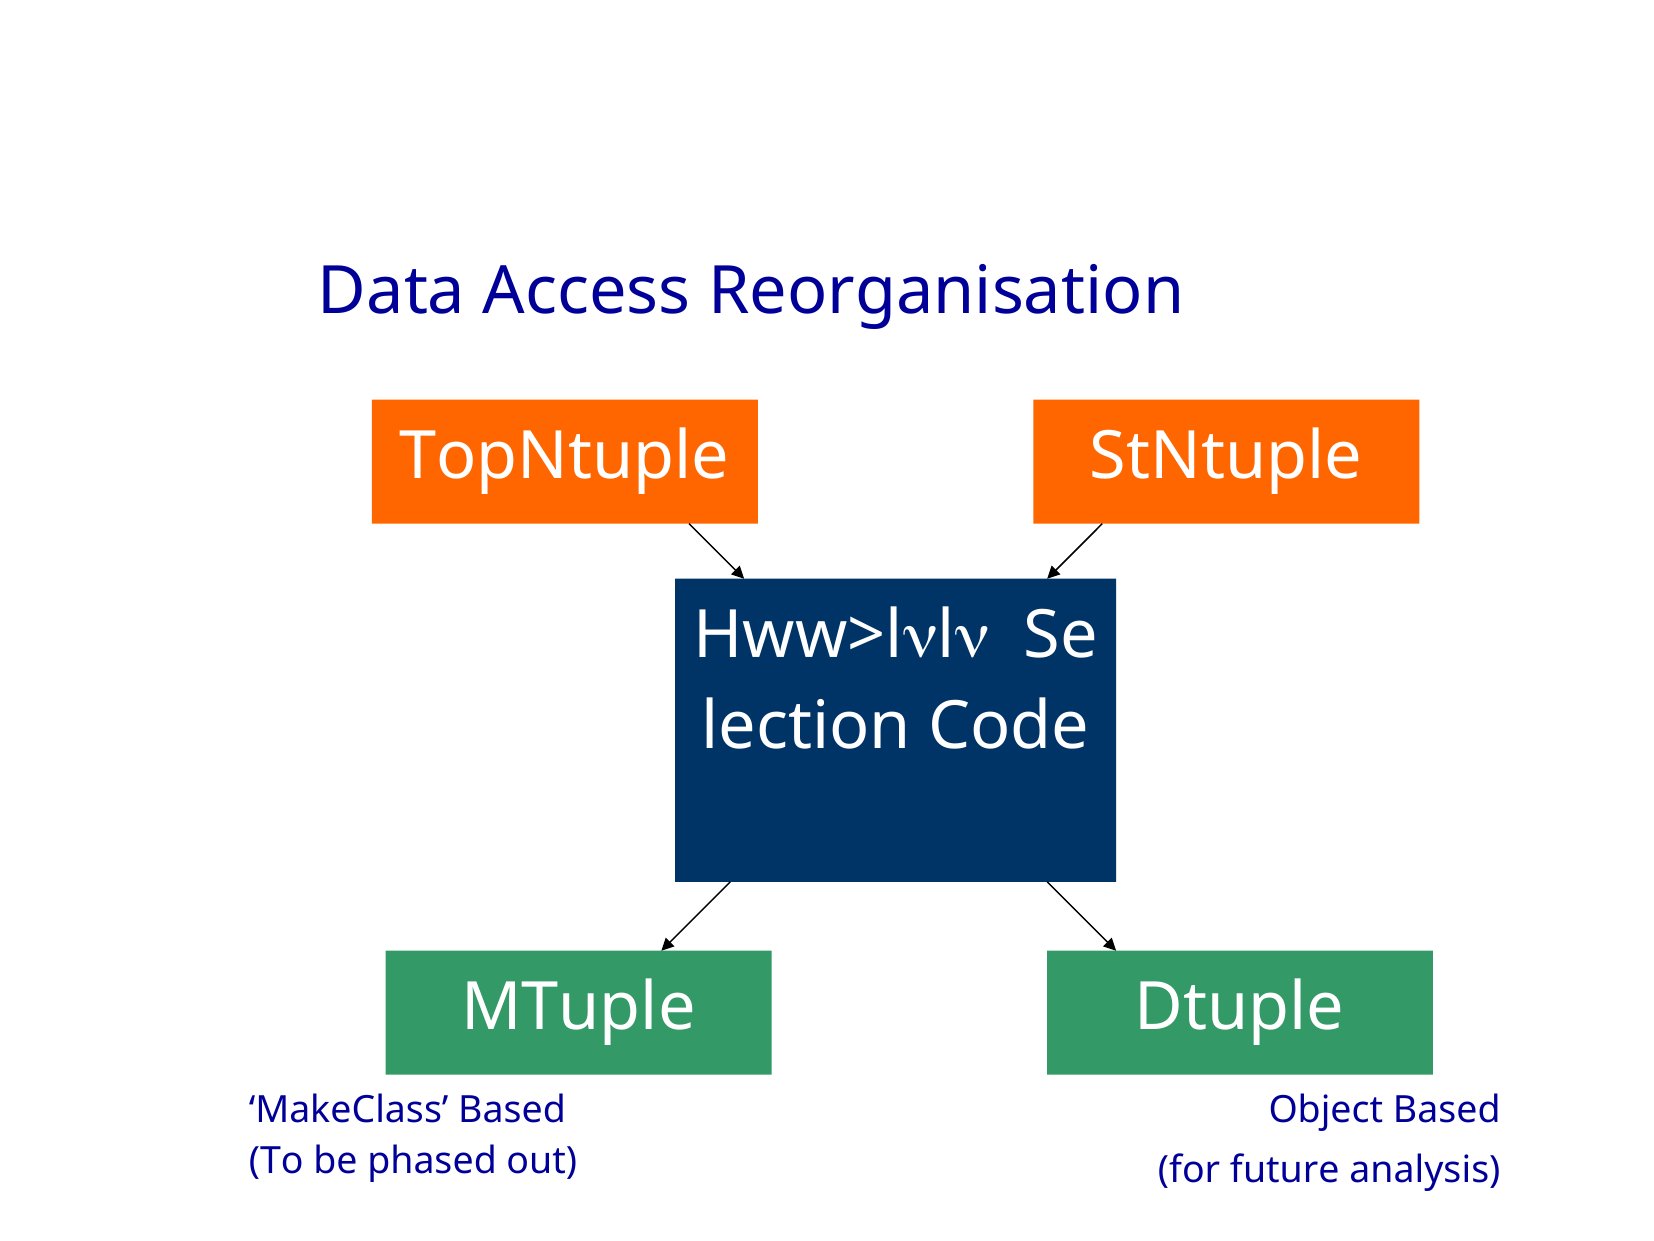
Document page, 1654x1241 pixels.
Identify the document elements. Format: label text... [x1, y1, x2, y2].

text_box TopNtuple [371, 399, 758, 524]
text_box Dtuple [1047, 950, 1433, 1075]
text_box Data Access Reorganisation [303, 234, 1557, 373]
text_box MTuple [385, 950, 772, 1075]
text_box ‘MakeClass’ Based (To be phased out) [234, 1074, 621, 1213]
text_box Hww>llSelection Code [675, 578, 1117, 882]
text_box StNtuple [1033, 399, 1420, 524]
text_box Object Based (for future analysis) [1074, 1074, 1516, 1213]
